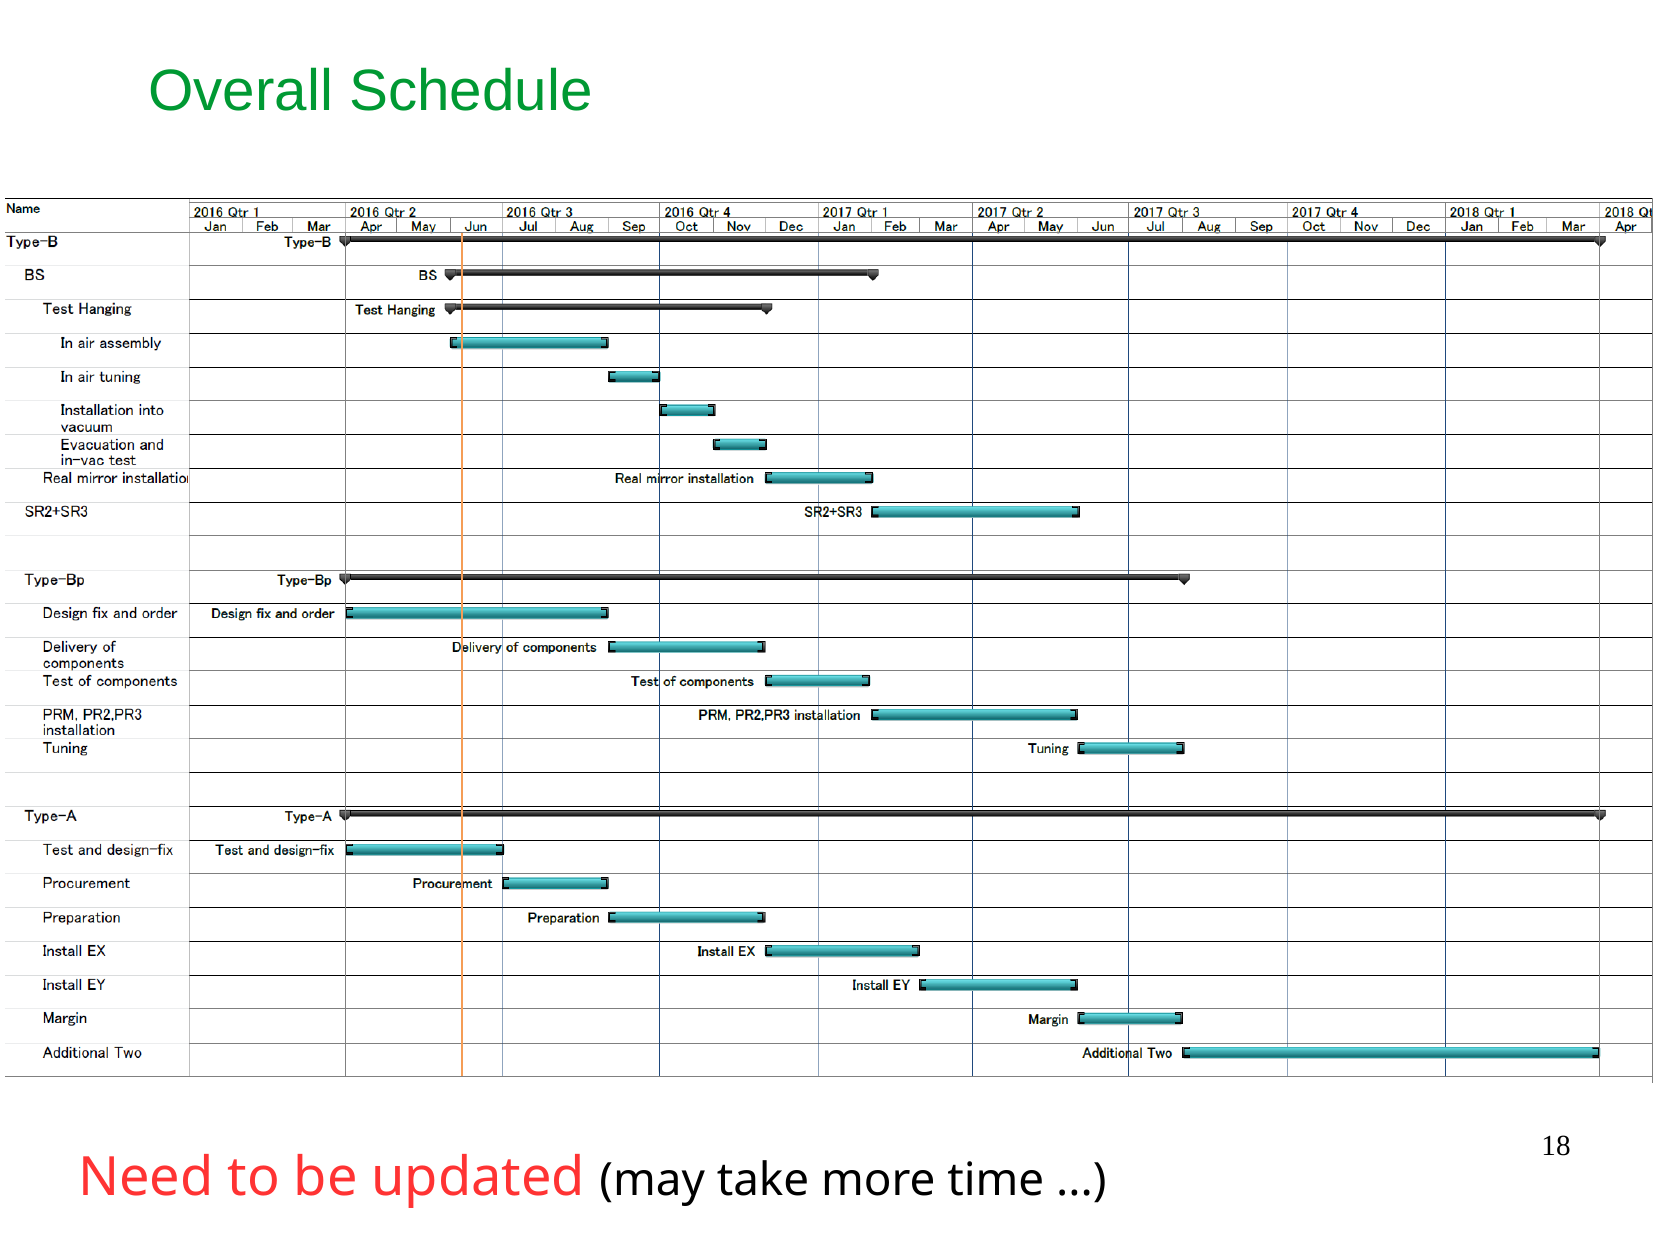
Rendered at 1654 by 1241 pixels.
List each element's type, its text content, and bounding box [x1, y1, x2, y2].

text_box Need to be updated (may take more time ...) [63, 1130, 1186, 1213]
text_box Overall Schedule [133, 50, 609, 130]
picture [5, 194, 1654, 1083]
